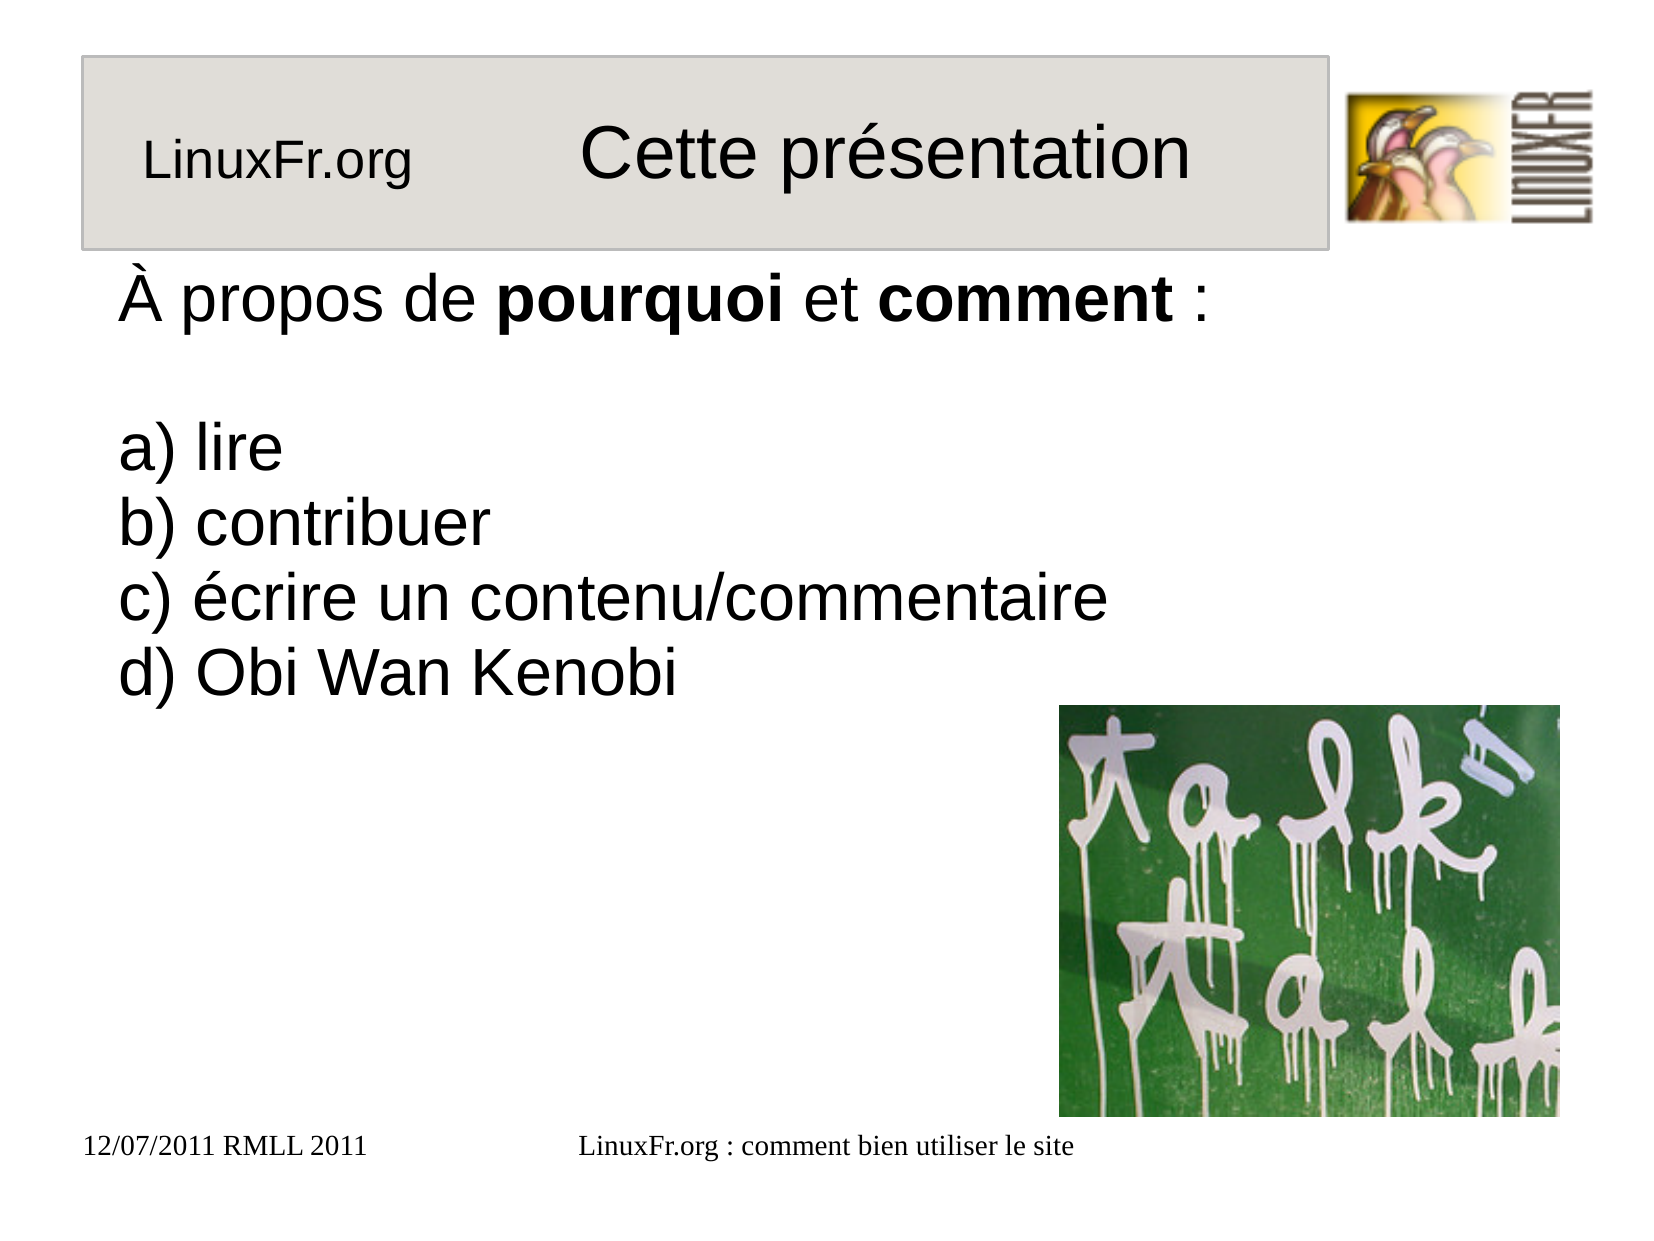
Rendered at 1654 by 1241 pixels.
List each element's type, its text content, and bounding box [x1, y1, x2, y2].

picture [1059, 705, 1560, 1117]
subtitle À propos de pourquoi et comment : lire contribuer écrire un contenu/commentaire Obi Wan Kenobi [82, 260, 1625, 1065]
title LinuxFr.org Cette présentation [82, 56, 1329, 250]
picture [1341, 88, 1601, 229]
